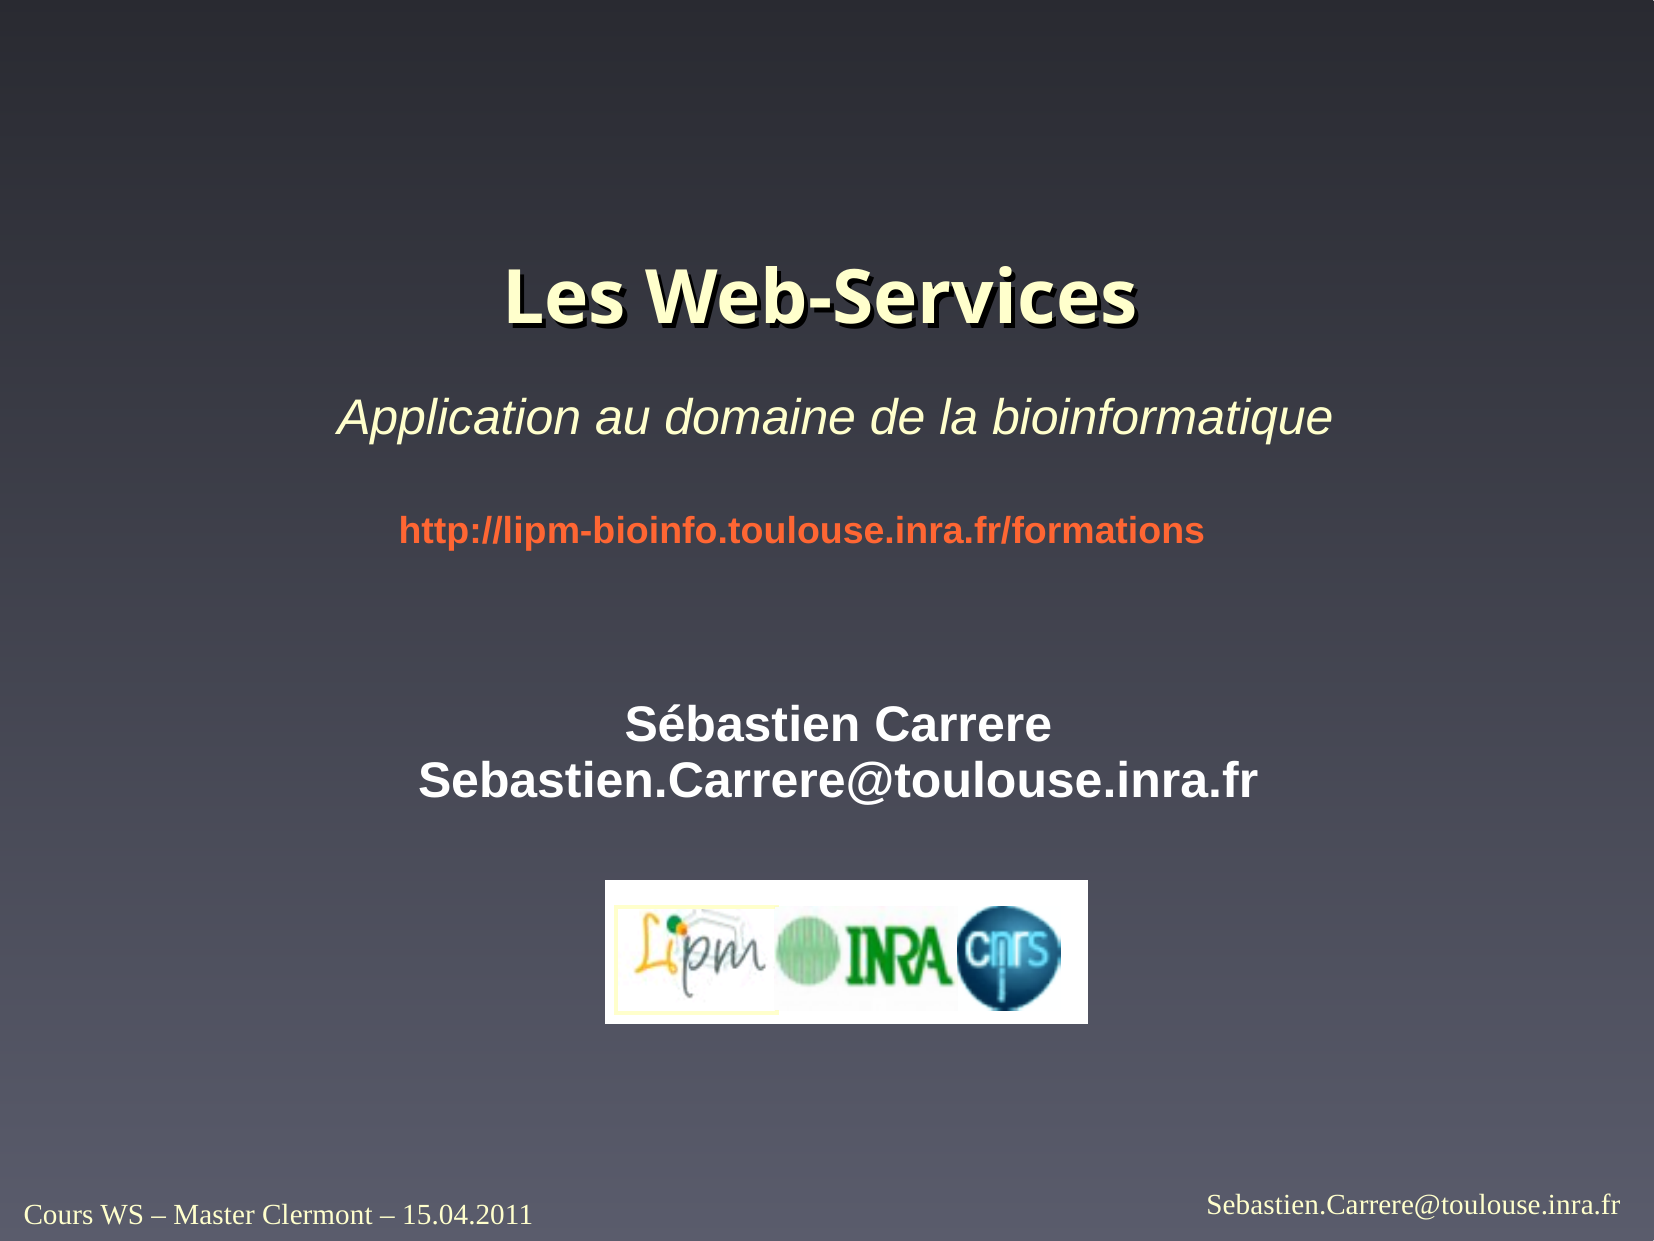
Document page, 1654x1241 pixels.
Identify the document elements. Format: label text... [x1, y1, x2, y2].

text_box Application au domaine de la bioinformatique [0, 377, 1654, 502]
text_box http://lipm-bioinfo.toulouse.inra.fr/formations [383, 501, 1222, 559]
picture [618, 906, 1061, 1011]
text_box Sébastien Carrere Sebastien.Carrere@toulouse.inra.fr [318, 691, 1359, 832]
text_box Les Web-Services [58, 248, 1583, 377]
text_box [605, 880, 1088, 1024]
